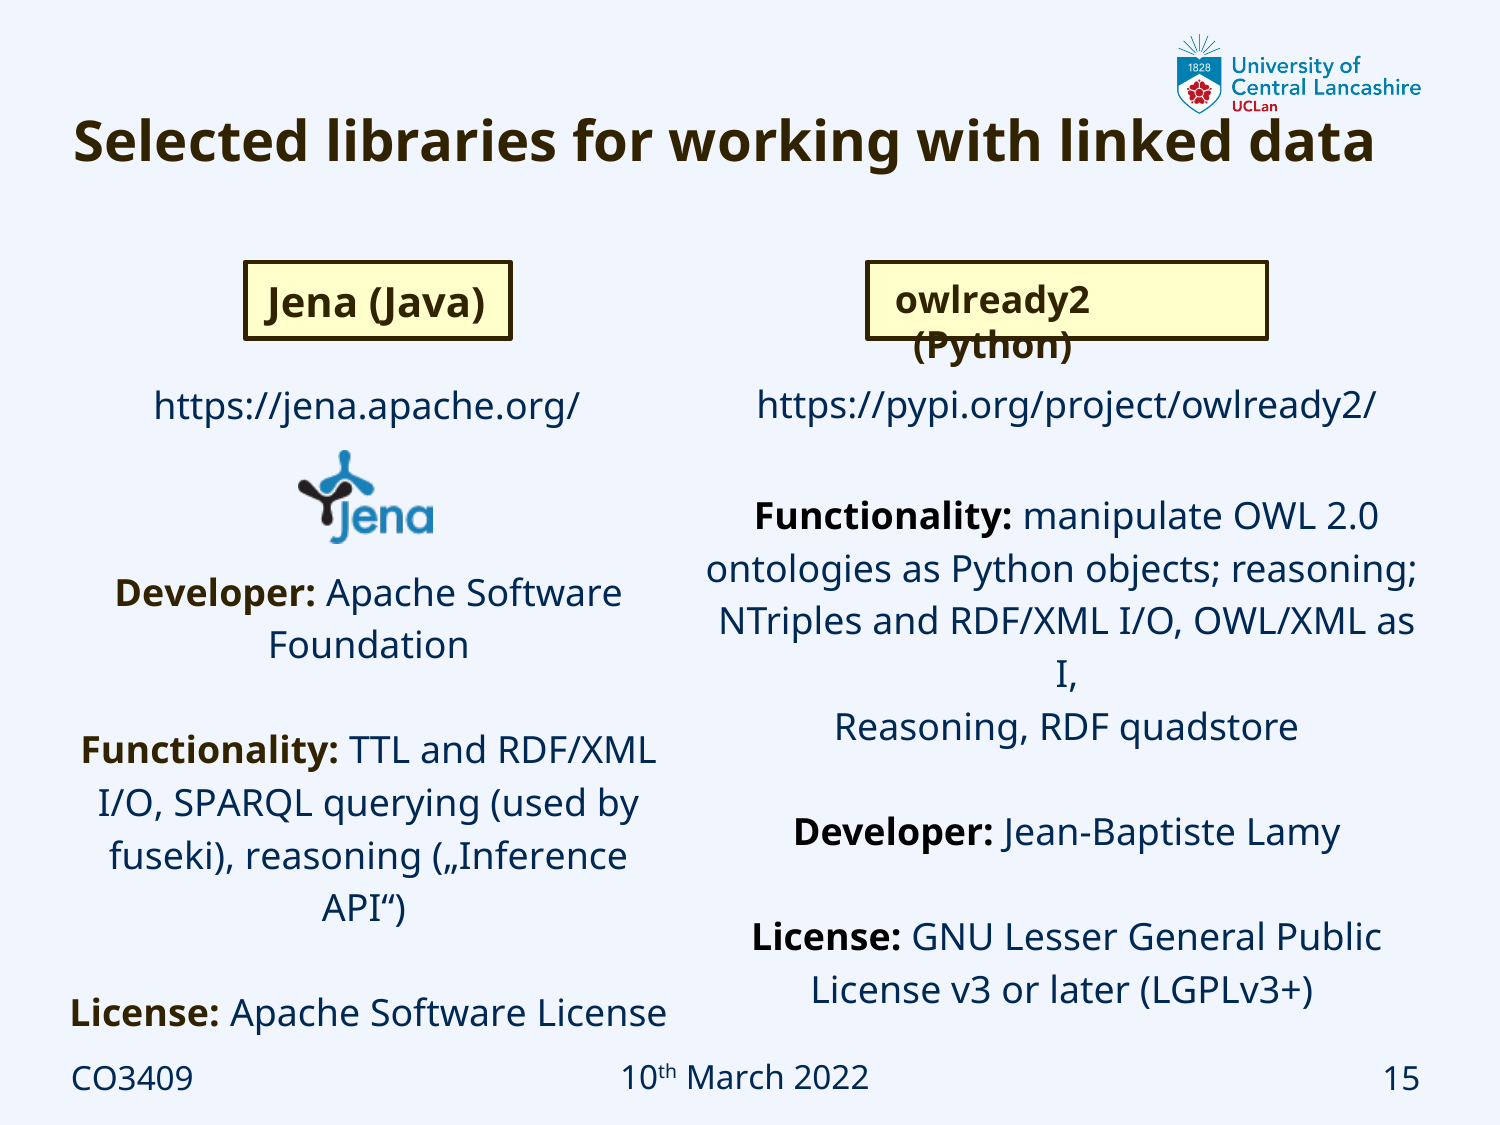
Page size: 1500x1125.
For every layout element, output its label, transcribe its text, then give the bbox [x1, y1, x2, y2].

text_box owlready2 (Python) [880, 268, 1256, 364]
text_box https://pypi.org/project/owlready2/ Functionality: manipulate OWL 2.0 ontologies as Python objects; reasoning; NTriples and RDF/XML I/O, OWL/XML as I, Reasoning, RDF quadstore Developer: Jean-Baptiste Lamy License: GNU Lesser General Public License v3 or later (LGPLv3+) [688, 364, 1446, 1019]
text_box https://jena.apache.org/ [116, 374, 618, 441]
title Selected libraries for working with linked data [58, 93, 1475, 186]
picture [298, 450, 433, 544]
text_box Jena (Java) [252, 268, 516, 334]
text_box Developer: Apache Software Foundation Functionality: TTL and RDF/XML I/O, SPARQL querying (used by fuseki), reasoning („Inference API“) License: Apache Software License [51, 553, 687, 1037]
text_box [245, 261, 511, 339]
text_box [867, 261, 1268, 339]
picture [1177, 34, 1421, 93]
